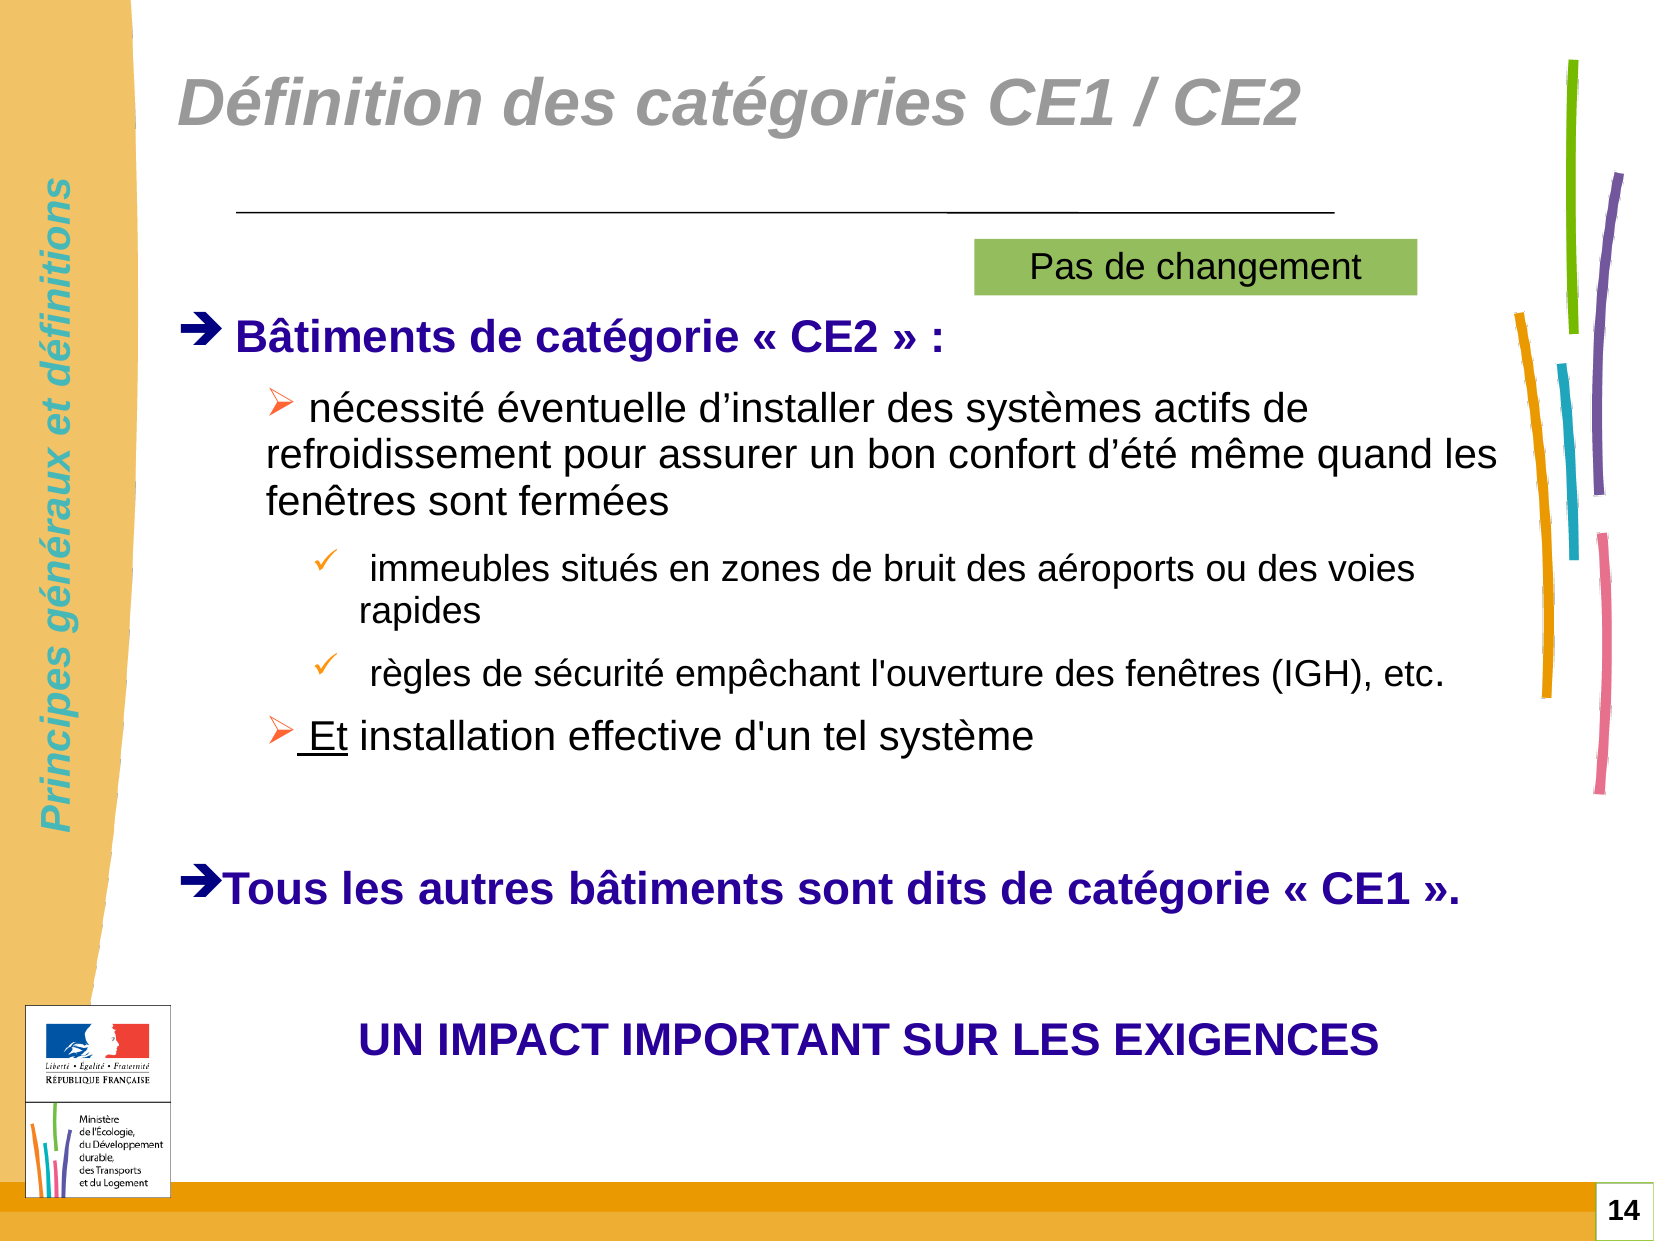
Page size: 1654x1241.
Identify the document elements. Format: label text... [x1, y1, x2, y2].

text_box Principes généraux et définitions [11, 47, 101, 963]
text_box Définition des catégories CE1 / CE2 [177, 29, 1625, 178]
picture [0, 0, 1654, 1241]
list Bâtiments de catégorie « CE2 » : nécessité éventuelle d’installer des systèmes actifs de refroidissement pour assurer un bon confort d’été même quand les fenêtres sont fermées immeubles situés en zones de bruit des aéroports ou des voies rapides règles de sécurité empêchant l'ouverture des fenêtres (IGH), etc. Et installation effective d'un tel système Tous les autres bâtiments sont dits de catégorie « CE1 ». UN IMPACT IMPORTANT SUR LES EXIGENCES [177, 307, 1536, 1067]
text_box Pas de changement [974, 238, 1418, 296]
